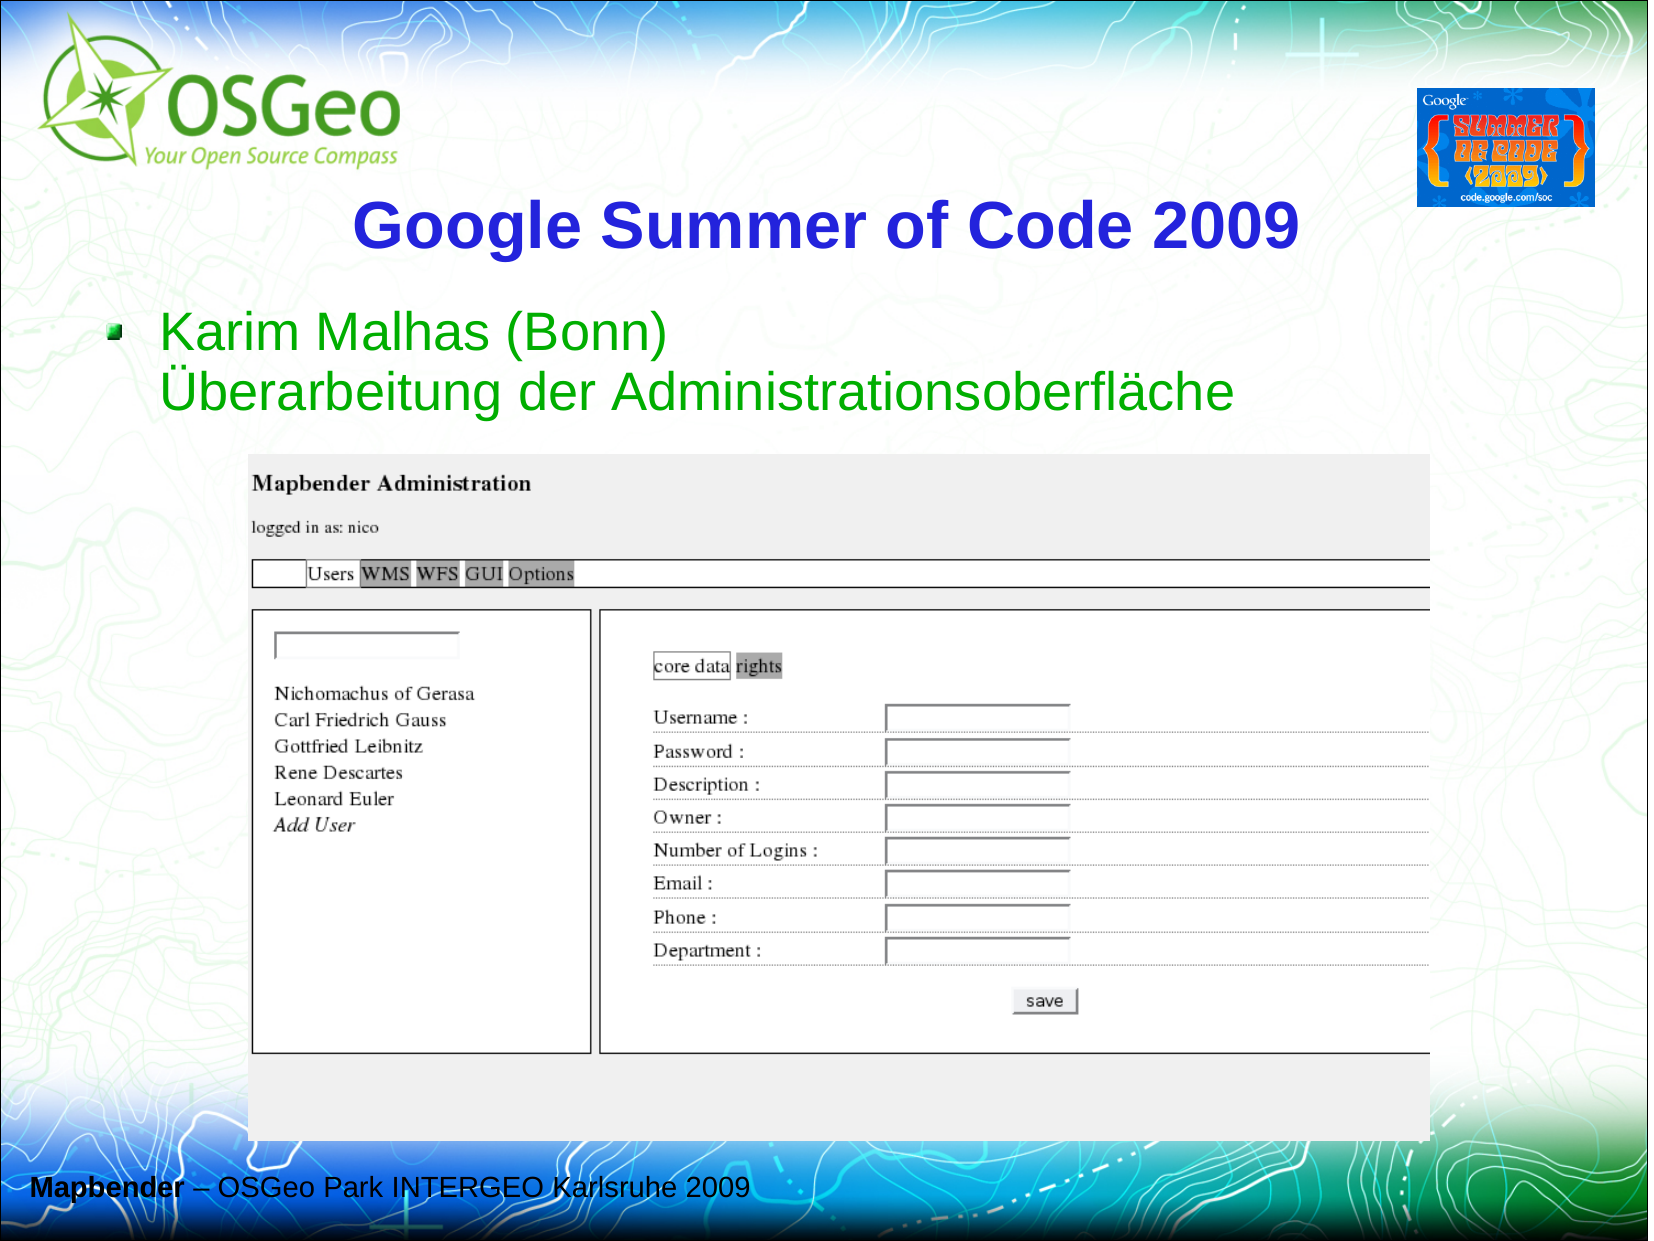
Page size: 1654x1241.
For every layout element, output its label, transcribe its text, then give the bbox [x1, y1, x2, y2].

picture [1, 1, 1647, 1240]
title Google Summer of Code 2009 [82, 138, 1571, 314]
list Karim Malhas (Bonn) Überarbeitung der Administrationsoberfläche [88, 301, 1577, 1120]
